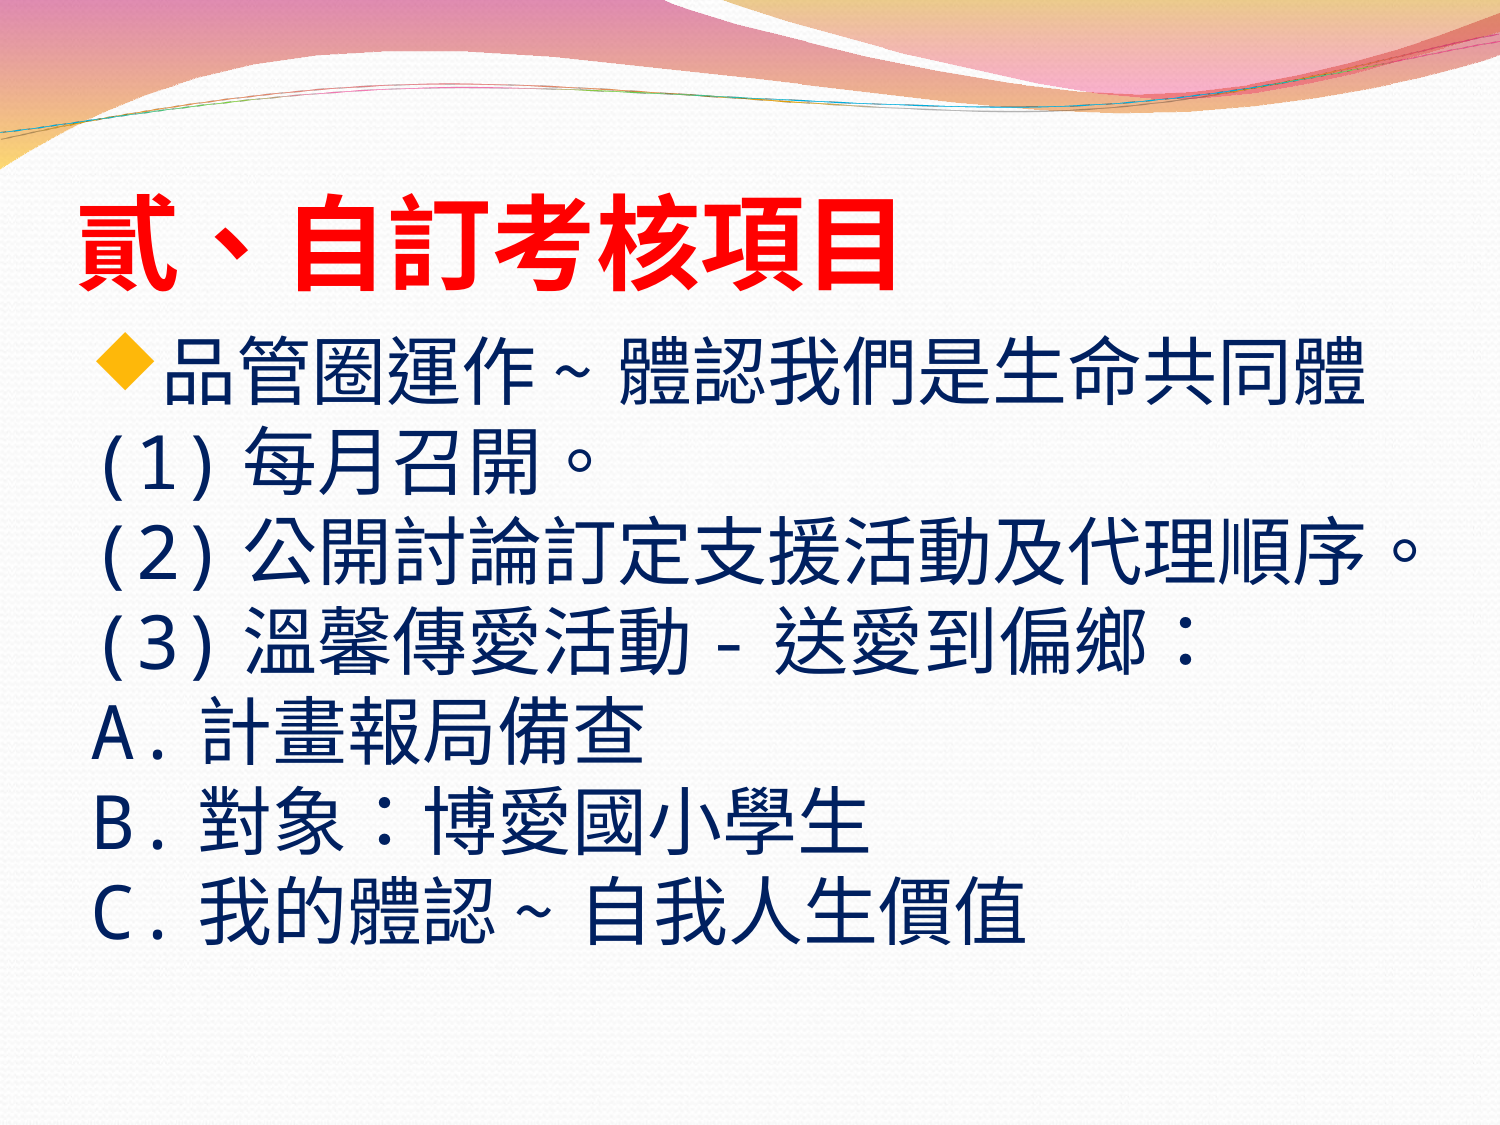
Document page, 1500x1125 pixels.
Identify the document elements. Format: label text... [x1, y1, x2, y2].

list 品管圈運作~體認我們是生命共同體 (1)每月召開。 (2)公開討論訂定支援活動及代理順序。 (3)溫馨傳愛活動-送愛到偏鄉： A.計畫報局備查 B.對象：博愛國小學生 C.我的體認~自我人生價值 [75, 317, 1447, 1038]
title 貳、自訂考核項目 [75, 115, 1426, 304]
picture [0, 0, 1500, 1125]
